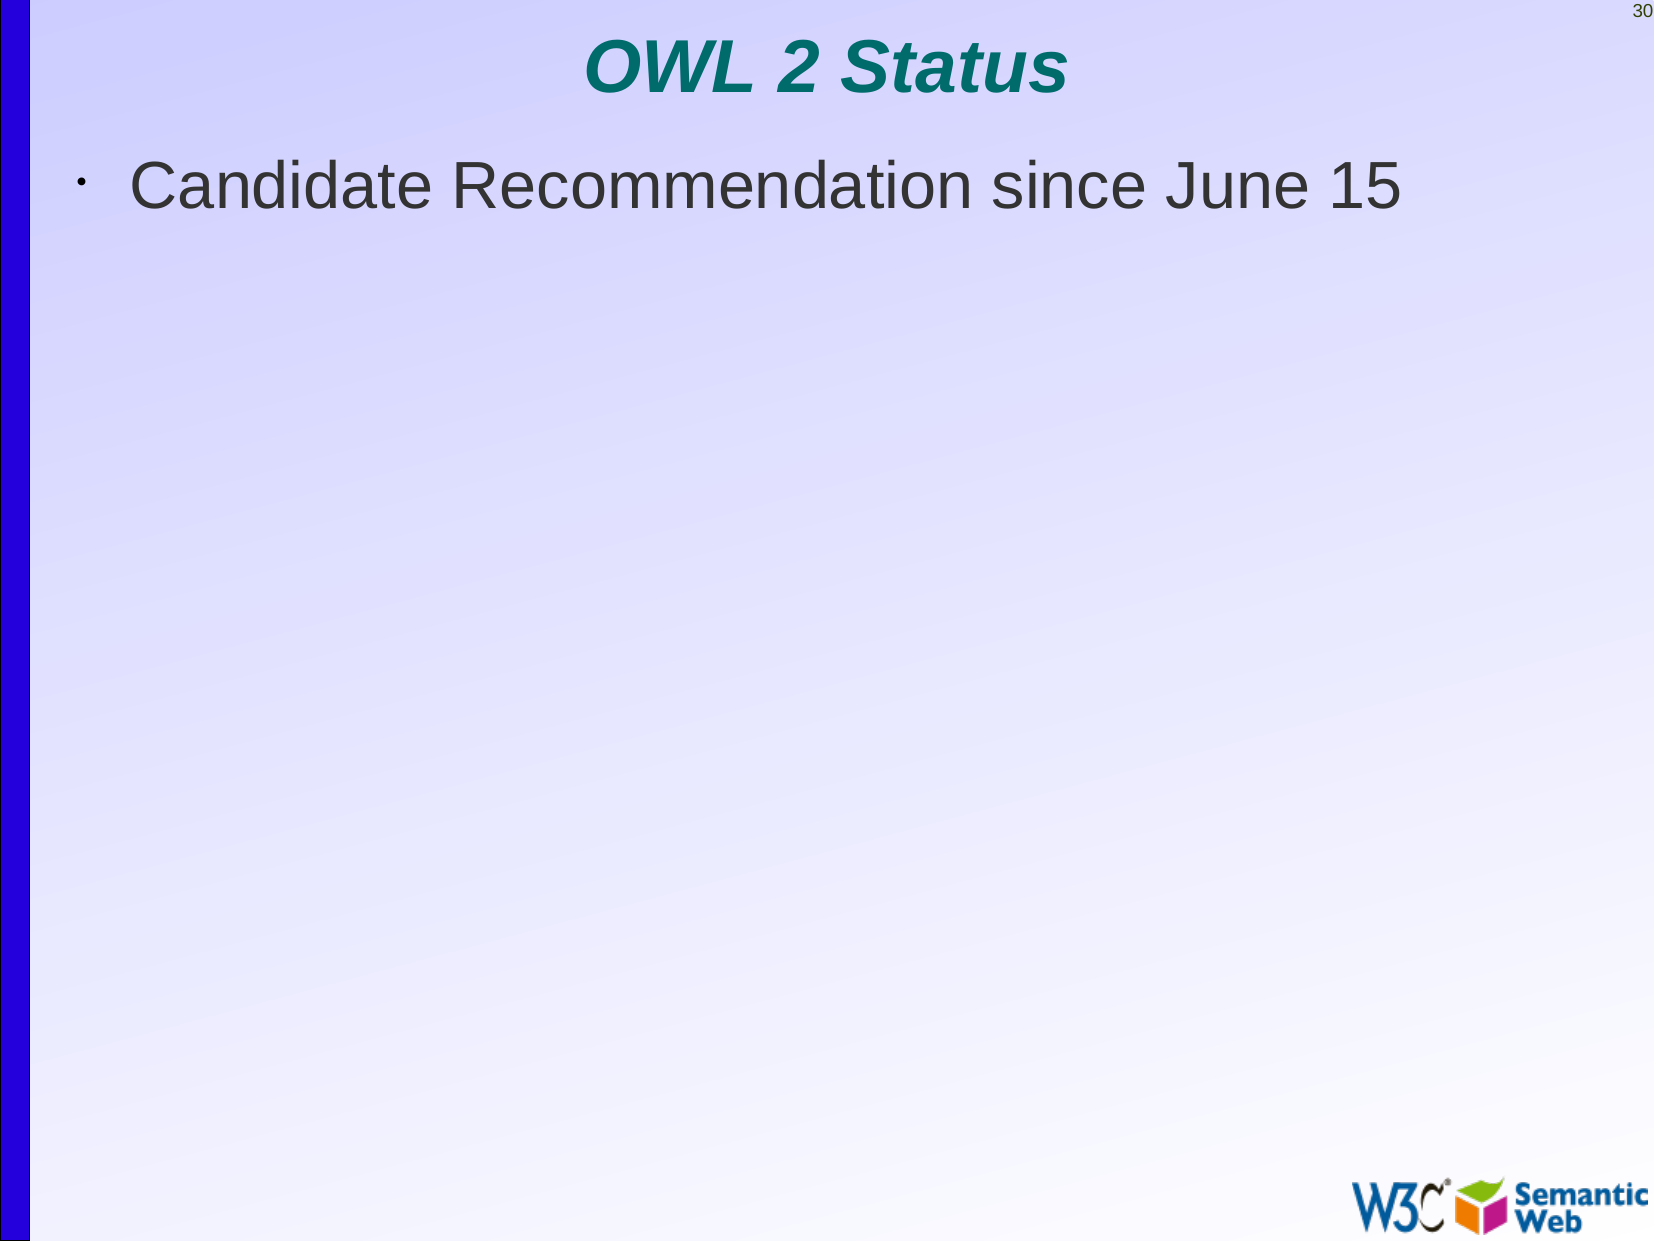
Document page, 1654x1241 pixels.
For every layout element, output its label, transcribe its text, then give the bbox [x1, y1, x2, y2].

title OWL 2 Status [0, 5, 1654, 125]
list Candidate Recommendation since June 15 [59, 147, 1642, 1134]
picture [1352, 1175, 1648, 1235]
